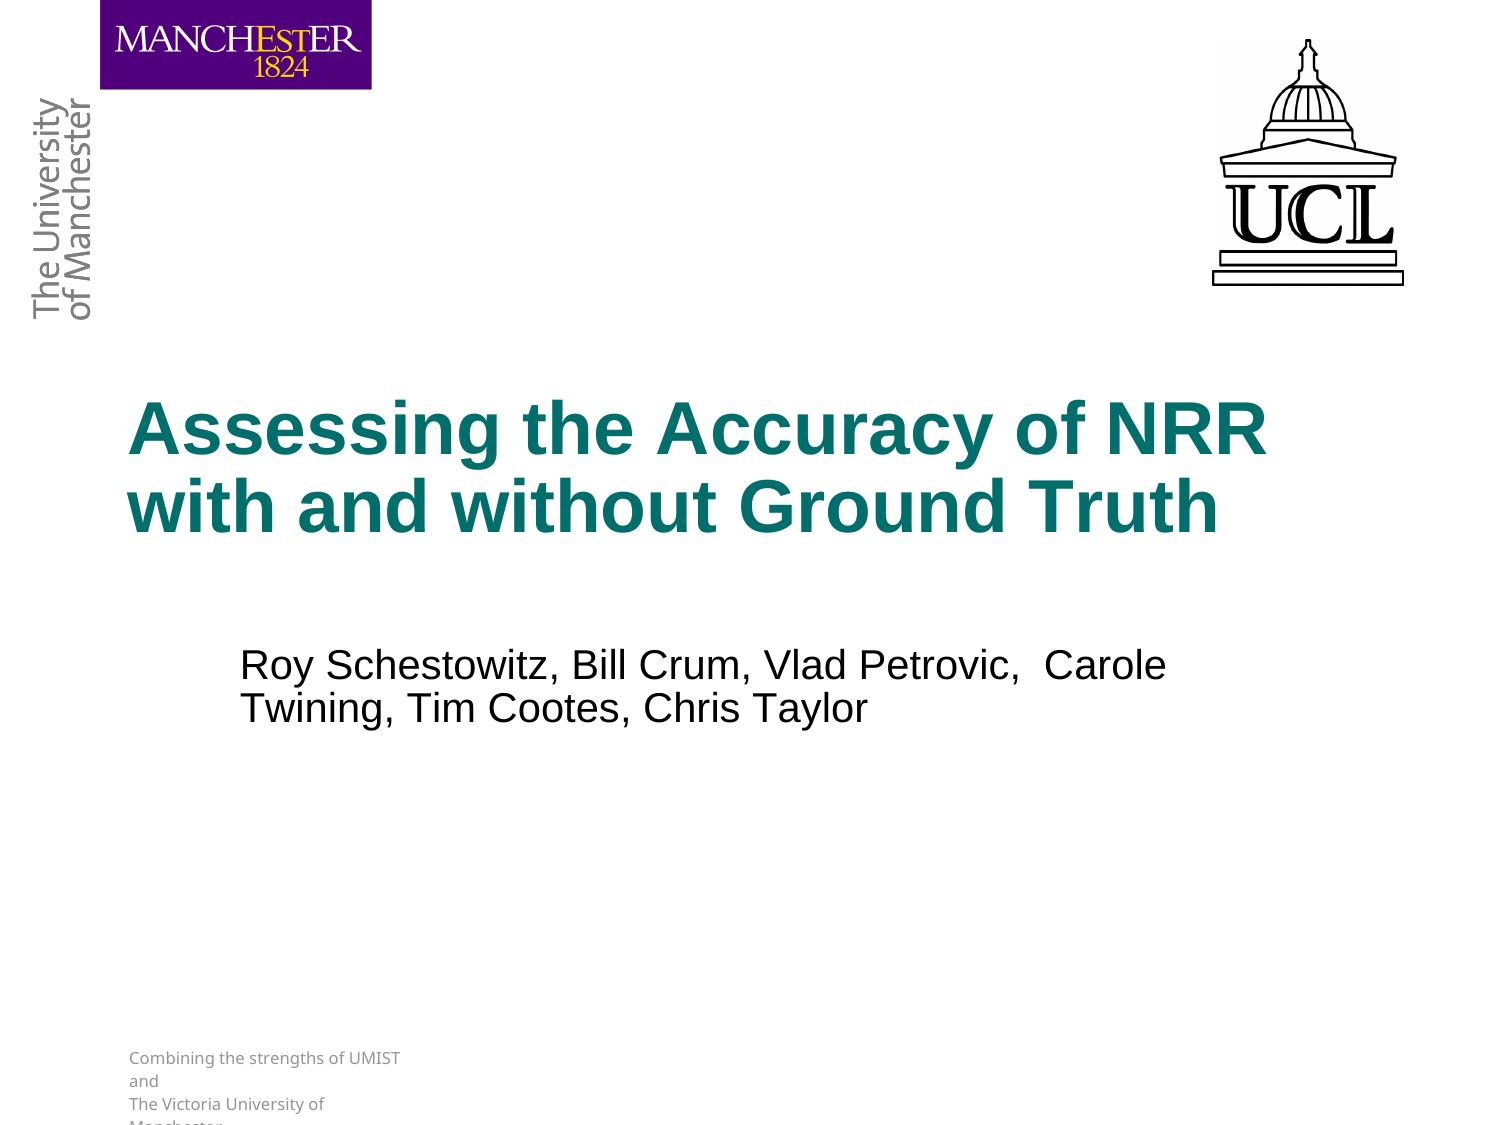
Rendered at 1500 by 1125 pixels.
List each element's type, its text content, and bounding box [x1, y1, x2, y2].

picture [0, 0, 372, 320]
subtitle Roy Schestowitz, Bill Crum, Vlad Petrovic, Carole Twining, Tim Cootes, Chris Taylor [225, 637, 1276, 926]
title Assessing the Accuracy of NRR with and without Ground Truth [112, 349, 1388, 591]
picture [1212, 39, 1404, 286]
